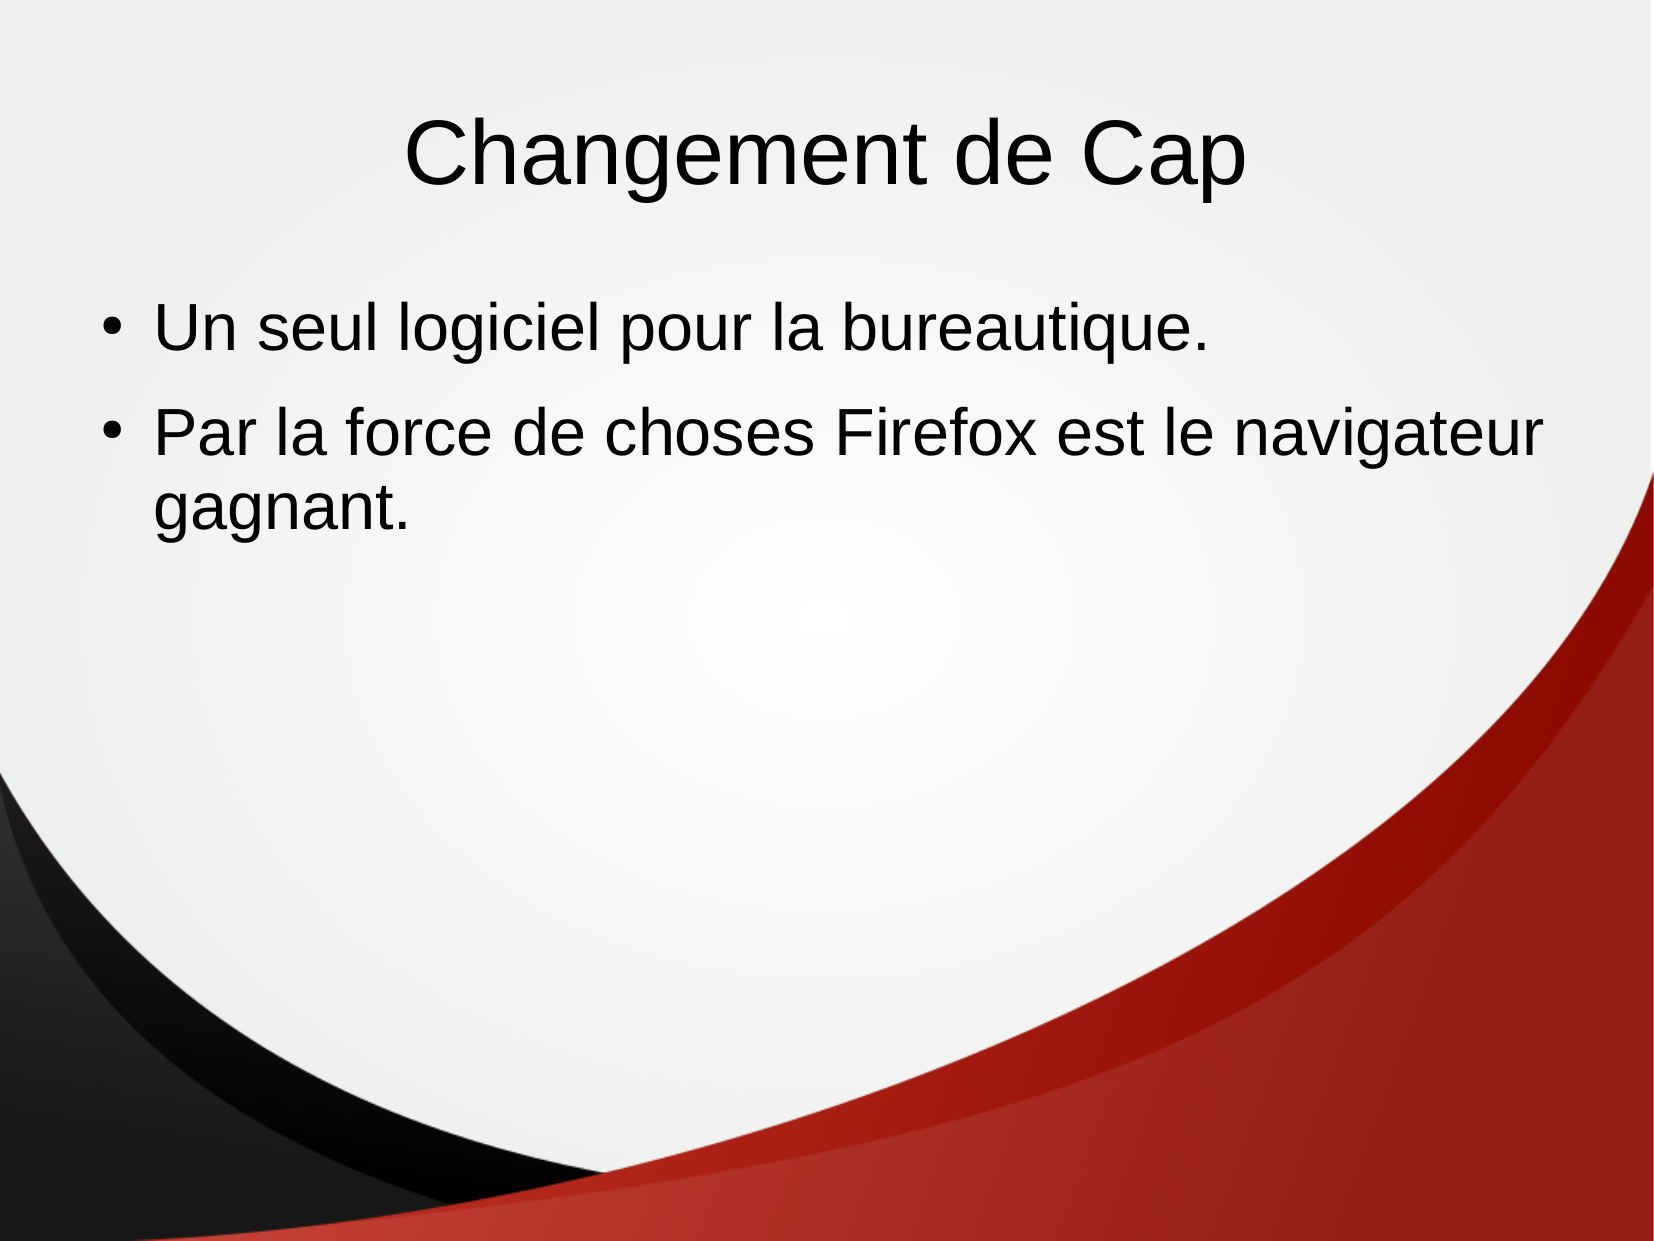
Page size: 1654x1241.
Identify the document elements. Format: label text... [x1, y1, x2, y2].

title Changement de Cap [82, 49, 1571, 257]
list Un seul logiciel pour la bureautique. Par la force de choses Firefox est le navigateur gagnant. [82, 290, 1571, 1010]
picture [0, 0, 1654, 1241]
